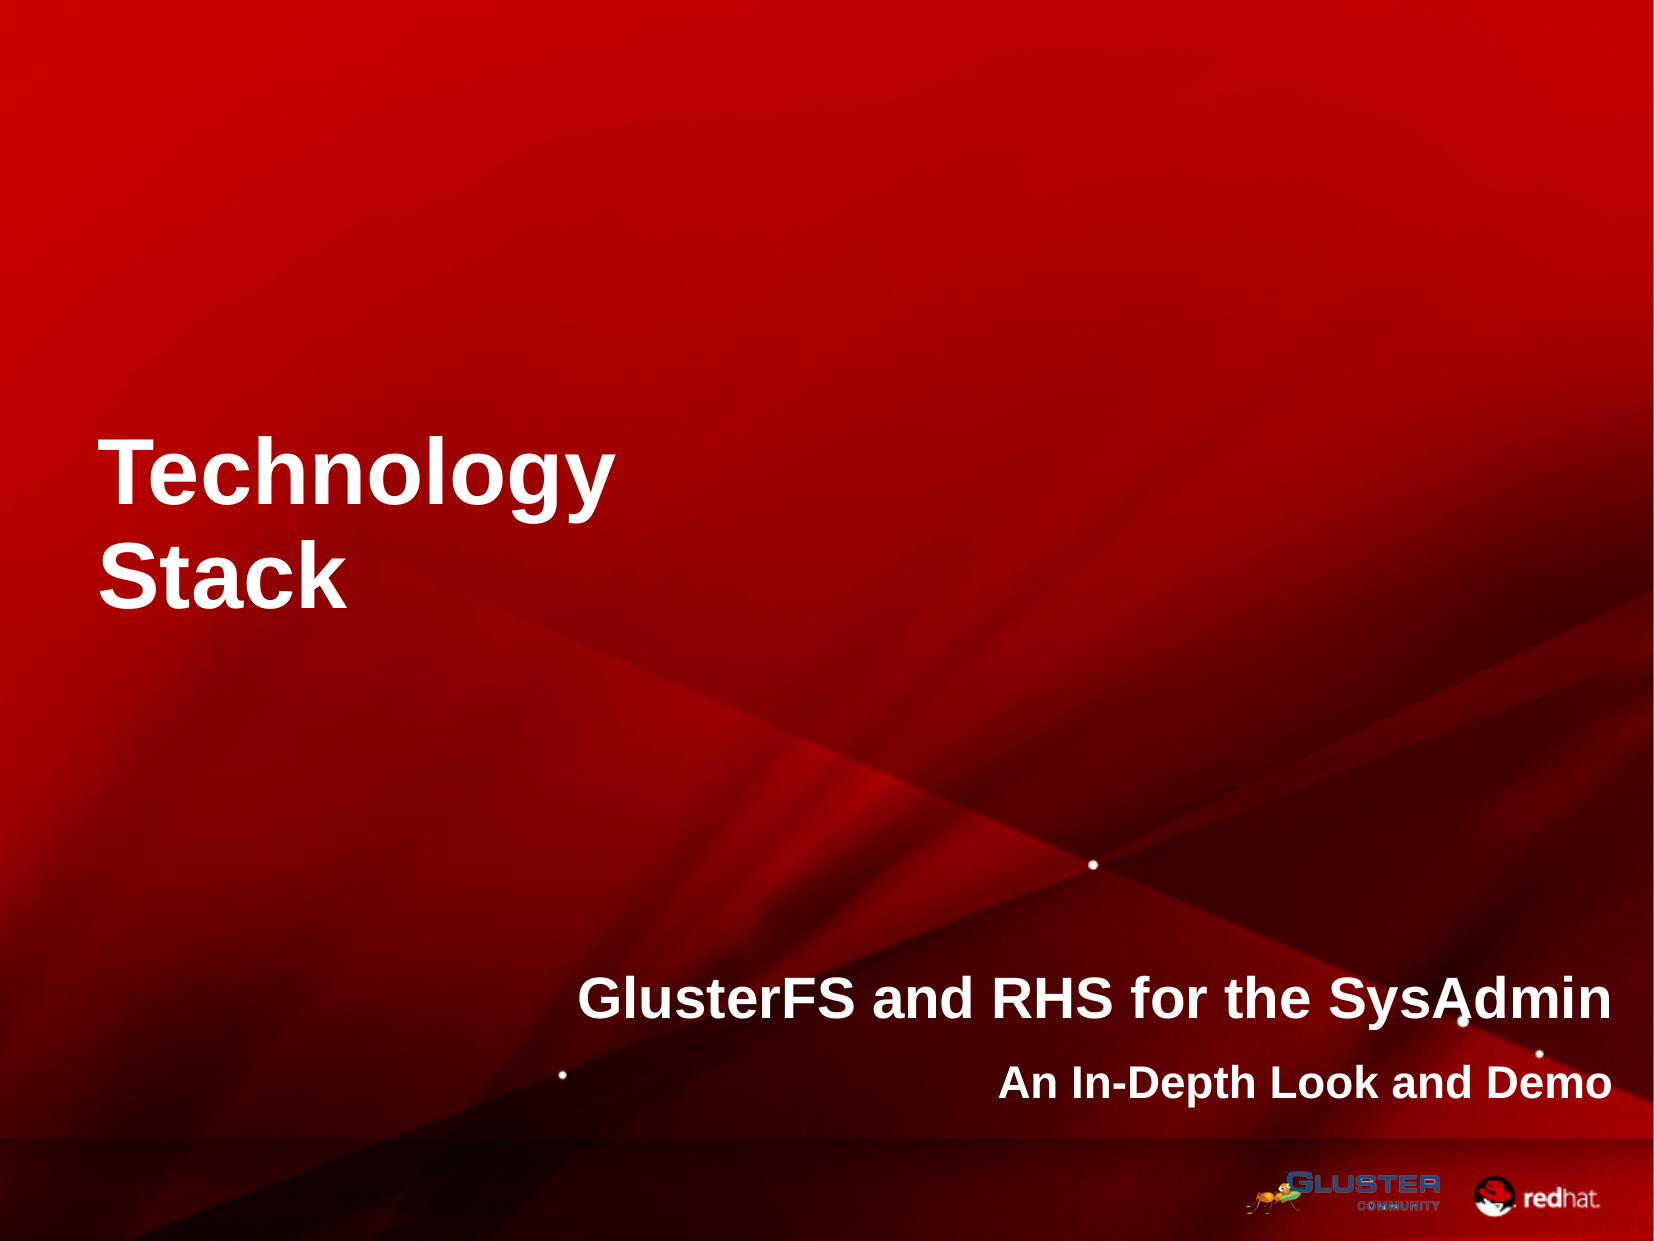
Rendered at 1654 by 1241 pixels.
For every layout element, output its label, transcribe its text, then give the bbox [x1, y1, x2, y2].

picture [0, 0, 1654, 1241]
text_box GlusterFS and RHS for the SysAdmin An In-Depth Look and Demo [562, 958, 1629, 1116]
title Technology Stack [97, 419, 1586, 629]
